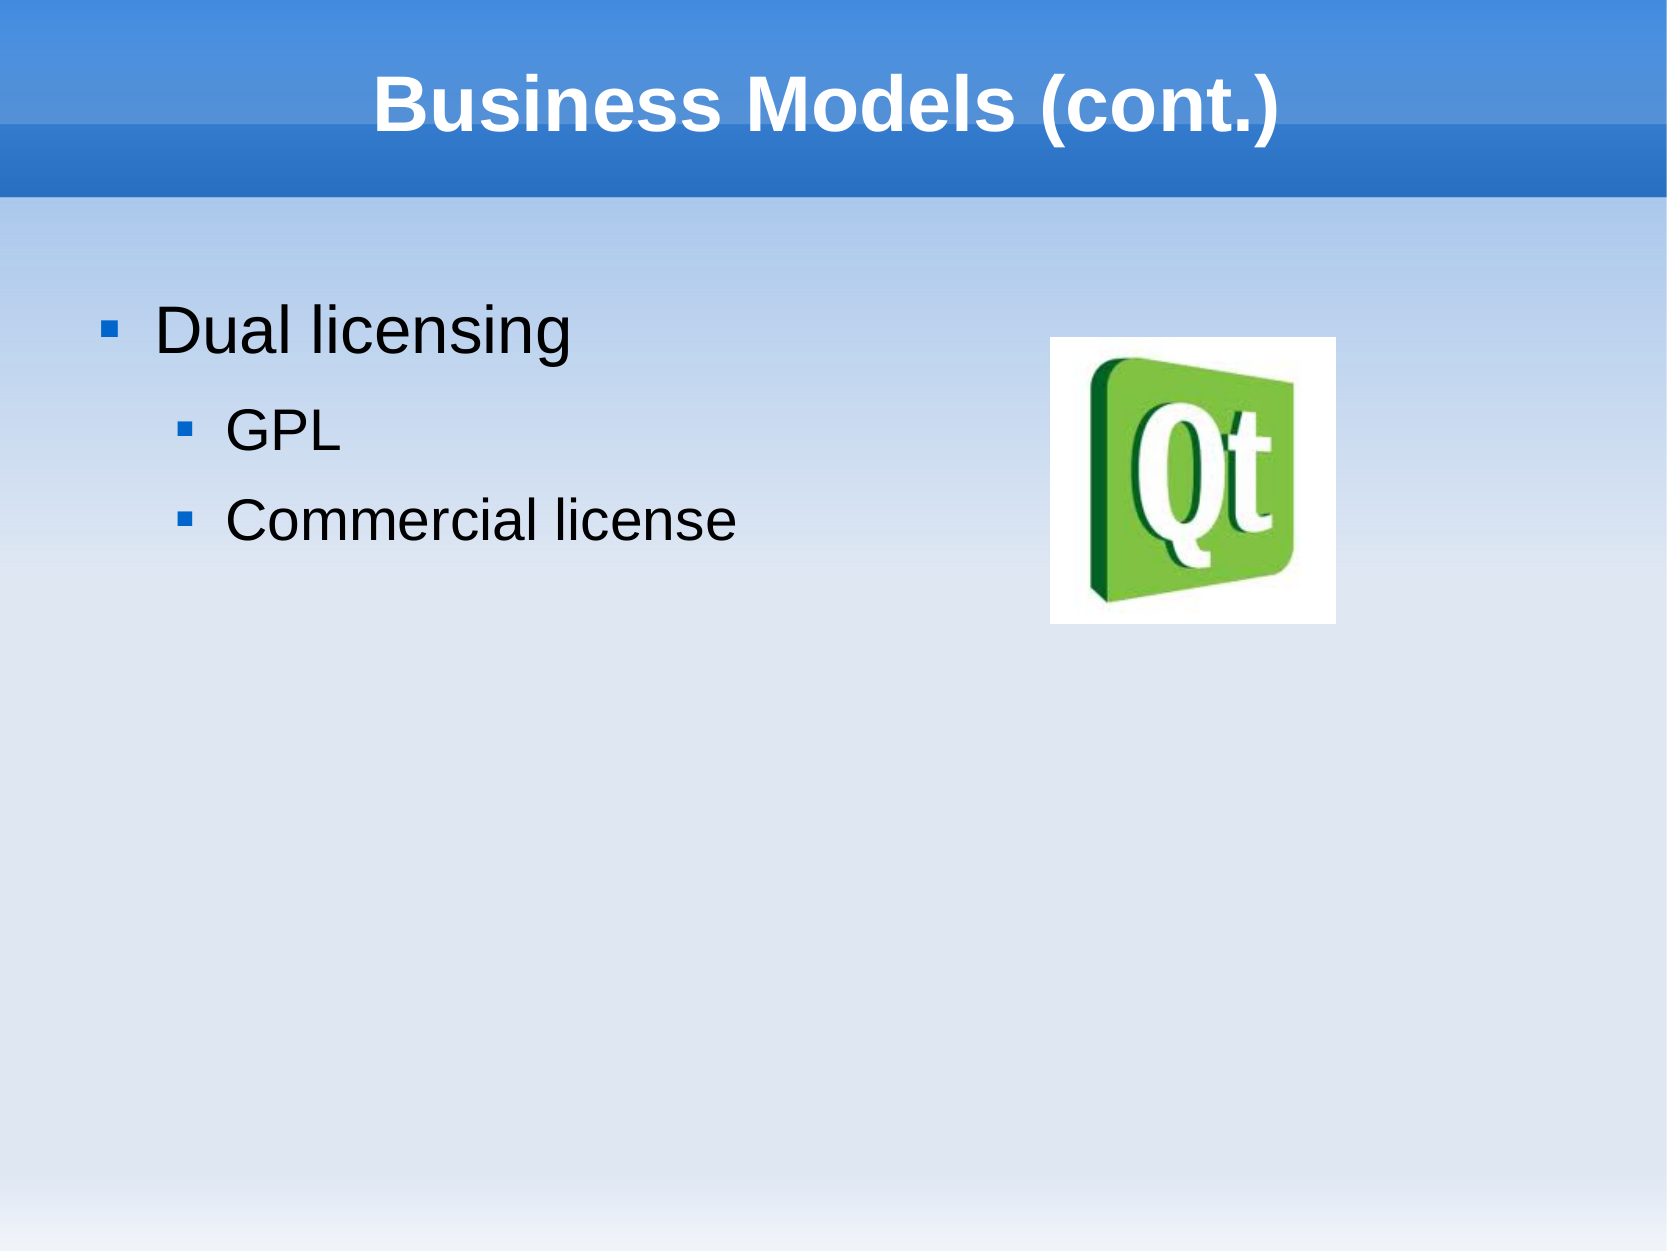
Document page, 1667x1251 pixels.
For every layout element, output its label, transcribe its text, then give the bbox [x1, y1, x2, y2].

list Dual licensing GPL Commercial license [83, 292, 1584, 1118]
title Business Models (cont.) [77, 0, 1578, 209]
picture [0, 0, 1667, 1251]
